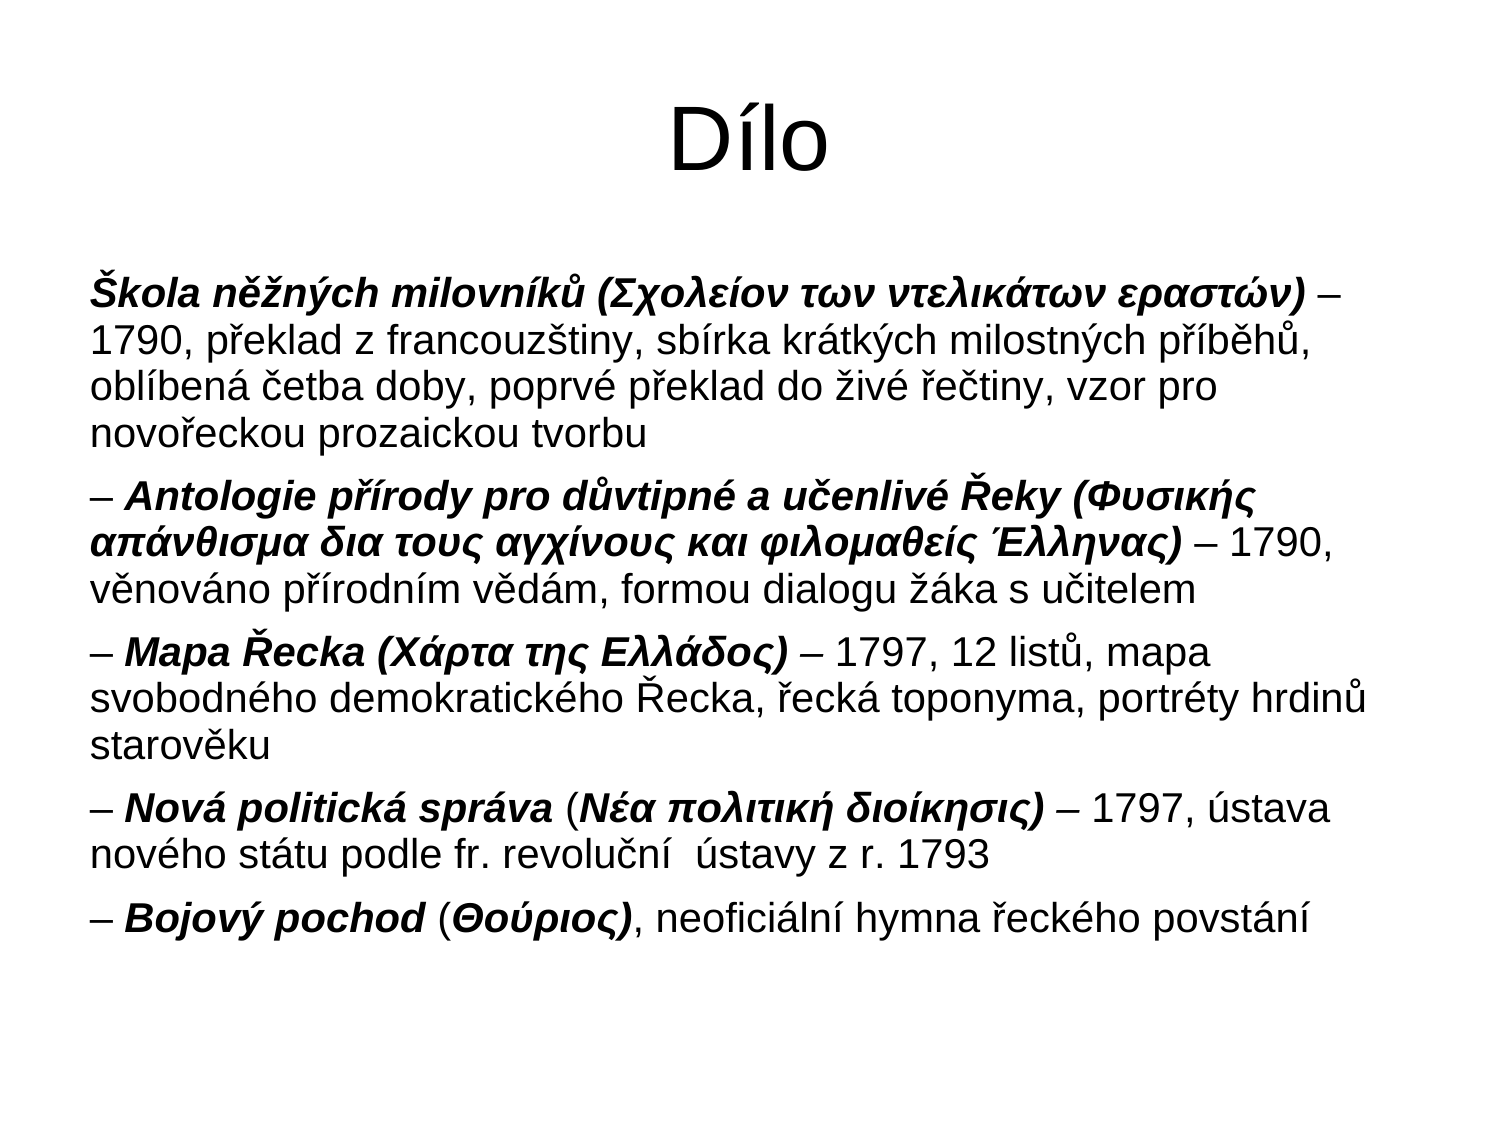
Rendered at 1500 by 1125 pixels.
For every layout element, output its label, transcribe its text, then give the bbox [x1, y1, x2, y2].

title Dílo [74, 20, 1425, 257]
list Škola něžných milovníků (Σχολείον των ντελικάτων εραστών) – 1790, překlad z francouzštiny, sbírka krátkých milostných příběhů, oblíbená četba doby, poprvé překlad do živé řečtiny, vzor pro novořeckou prozaickou tvorbu – Antologie přírody pro důvtipné a učenlivé Řeky (Φυσικής απάνθισμα δια τους αγχίνους και φιλομαθείς Έλληνας) – 1790, věnováno přírodním vědám, formou dialogu žáka s učitelem – Mapa Řecka (Χάρτα της Ελλάδος) – 1797, 12 listů, mapa svobodného demokratického Řecka, řecká toponyma, portréty hrdinů starověku – Nová politická správa (Νέα πολιτική διοίκησις) – 1797, ústava nového státu podle fr. revoluční ústavy z r. 1793 – Bojový pochod (Θούριος), neoficiální hymna řeckého povstání [74, 262, 1425, 1005]
